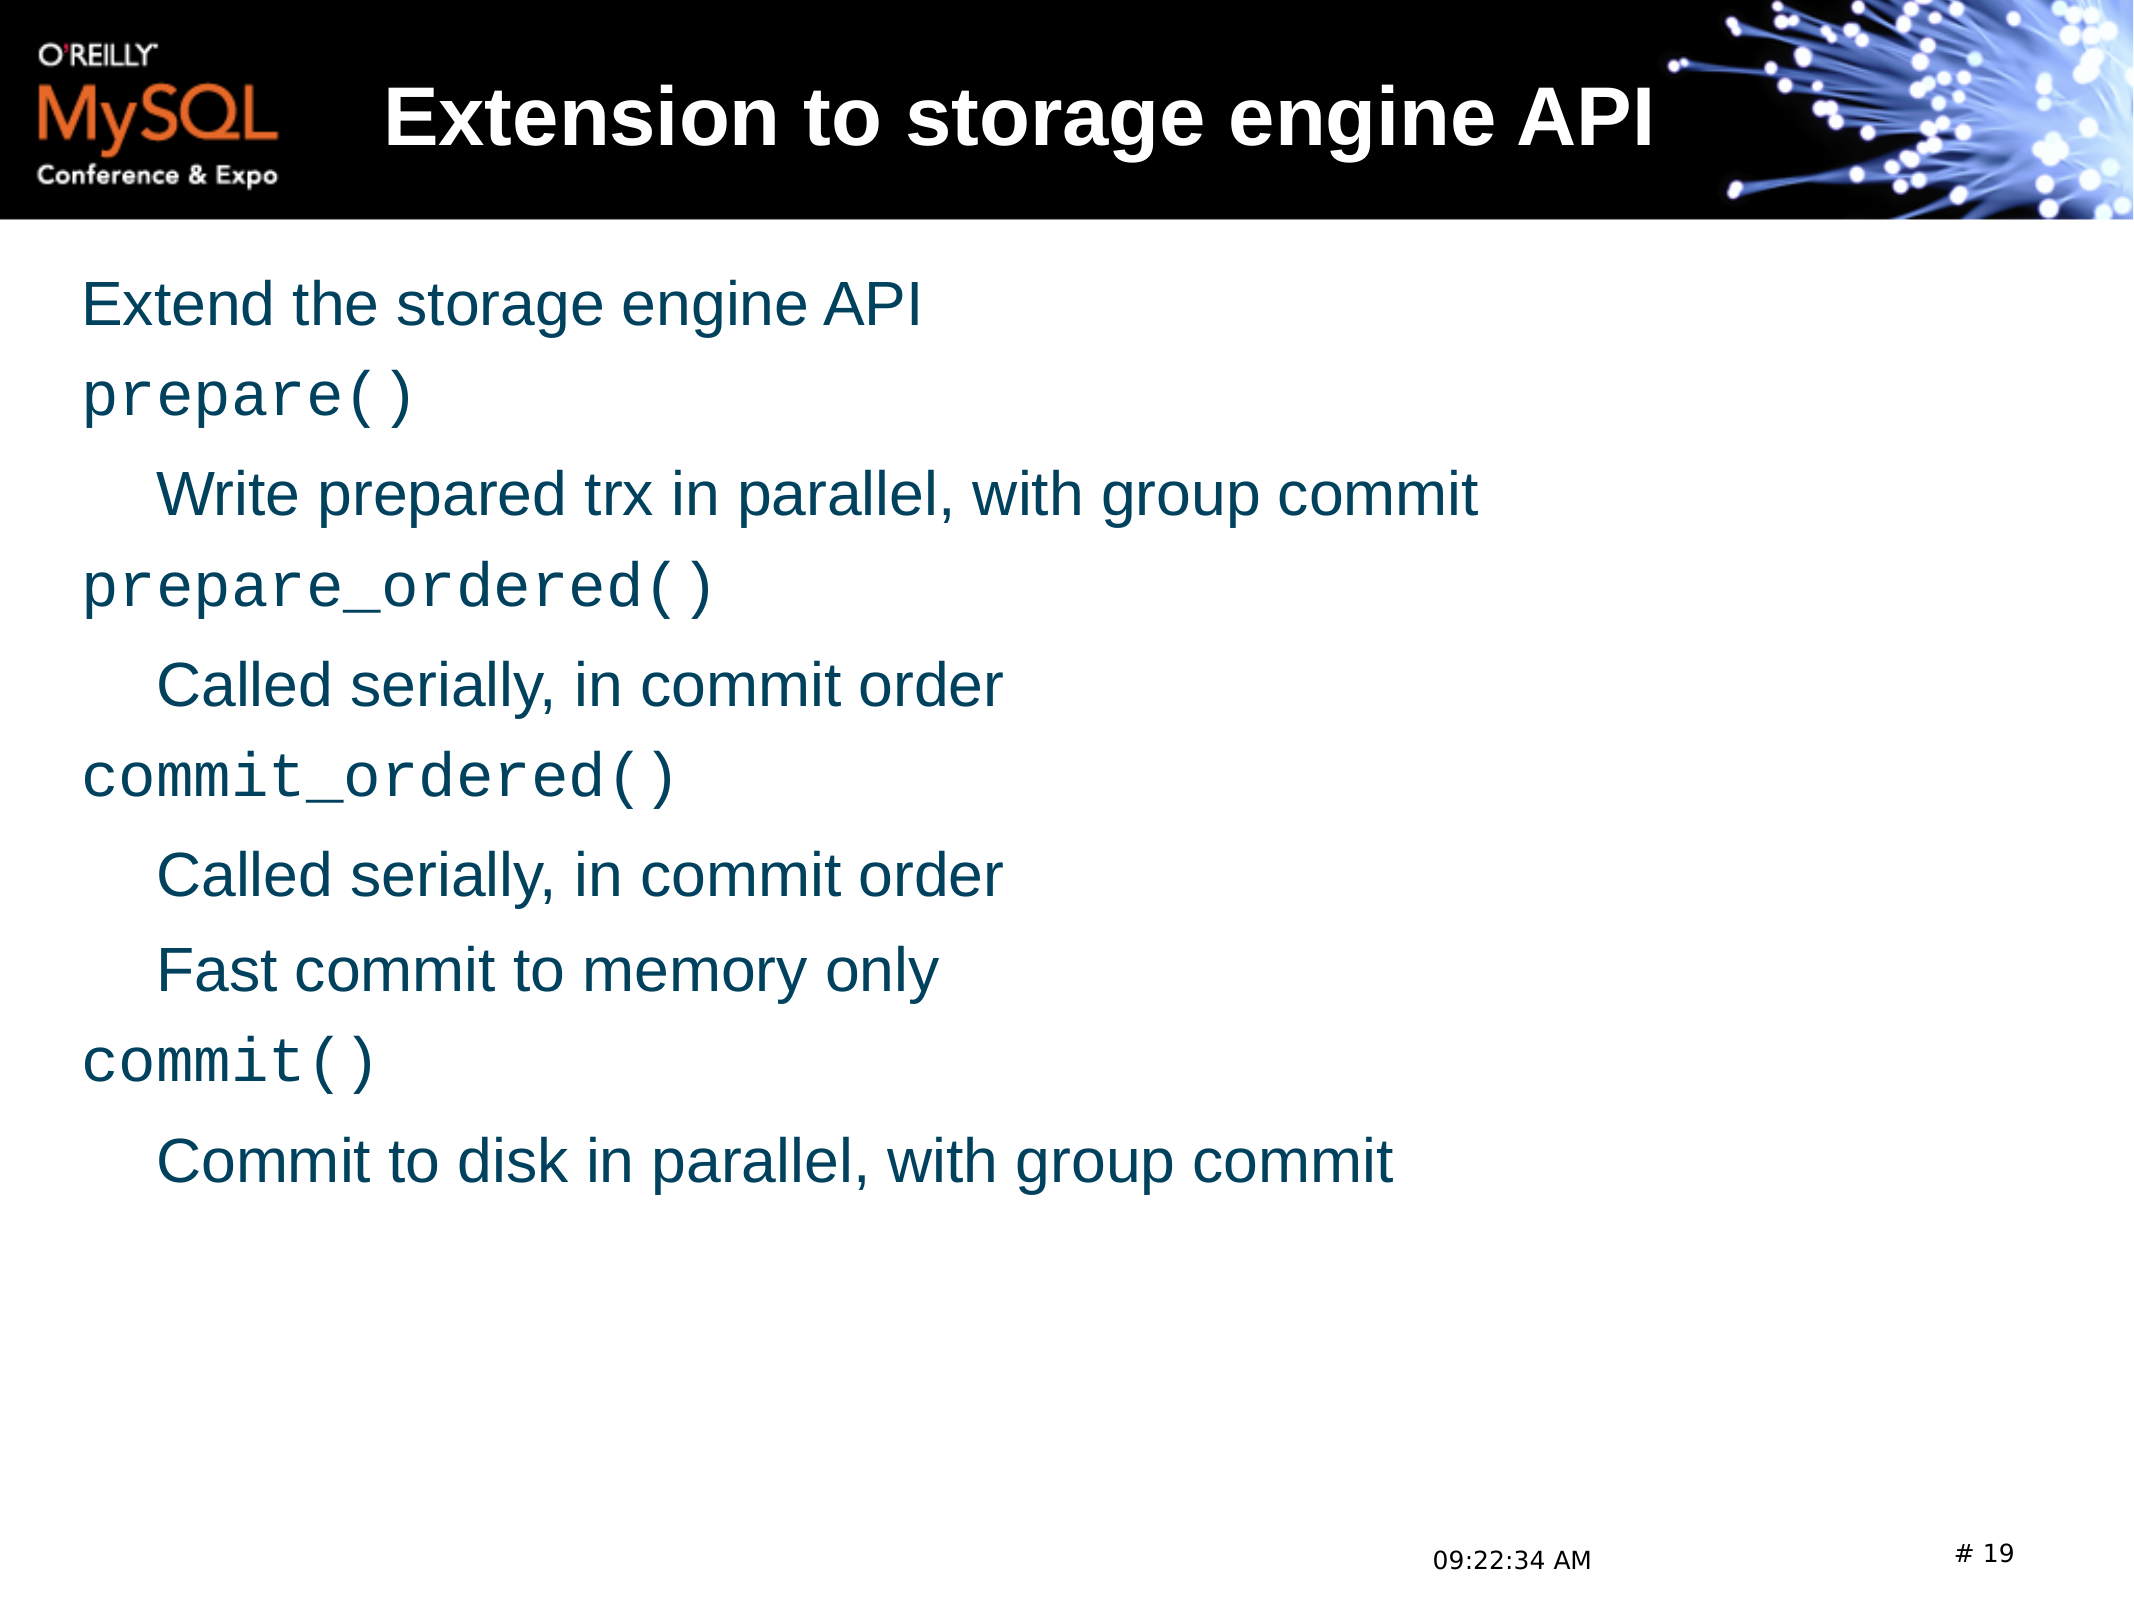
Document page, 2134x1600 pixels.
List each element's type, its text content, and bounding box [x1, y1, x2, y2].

title Extension to storage engine API [374, 38, 2103, 195]
picture [0, 0, 2134, 1600]
list Extend the storage engine API prepare() Write prepared trx in parallel, with group commit prepare_ordered() Called serially, in commit order commit_ordered() Called serially, in commit order Fast commit to memory only commit() Commit to disk in parallel, with group commit [0, 260, 2100, 1335]
